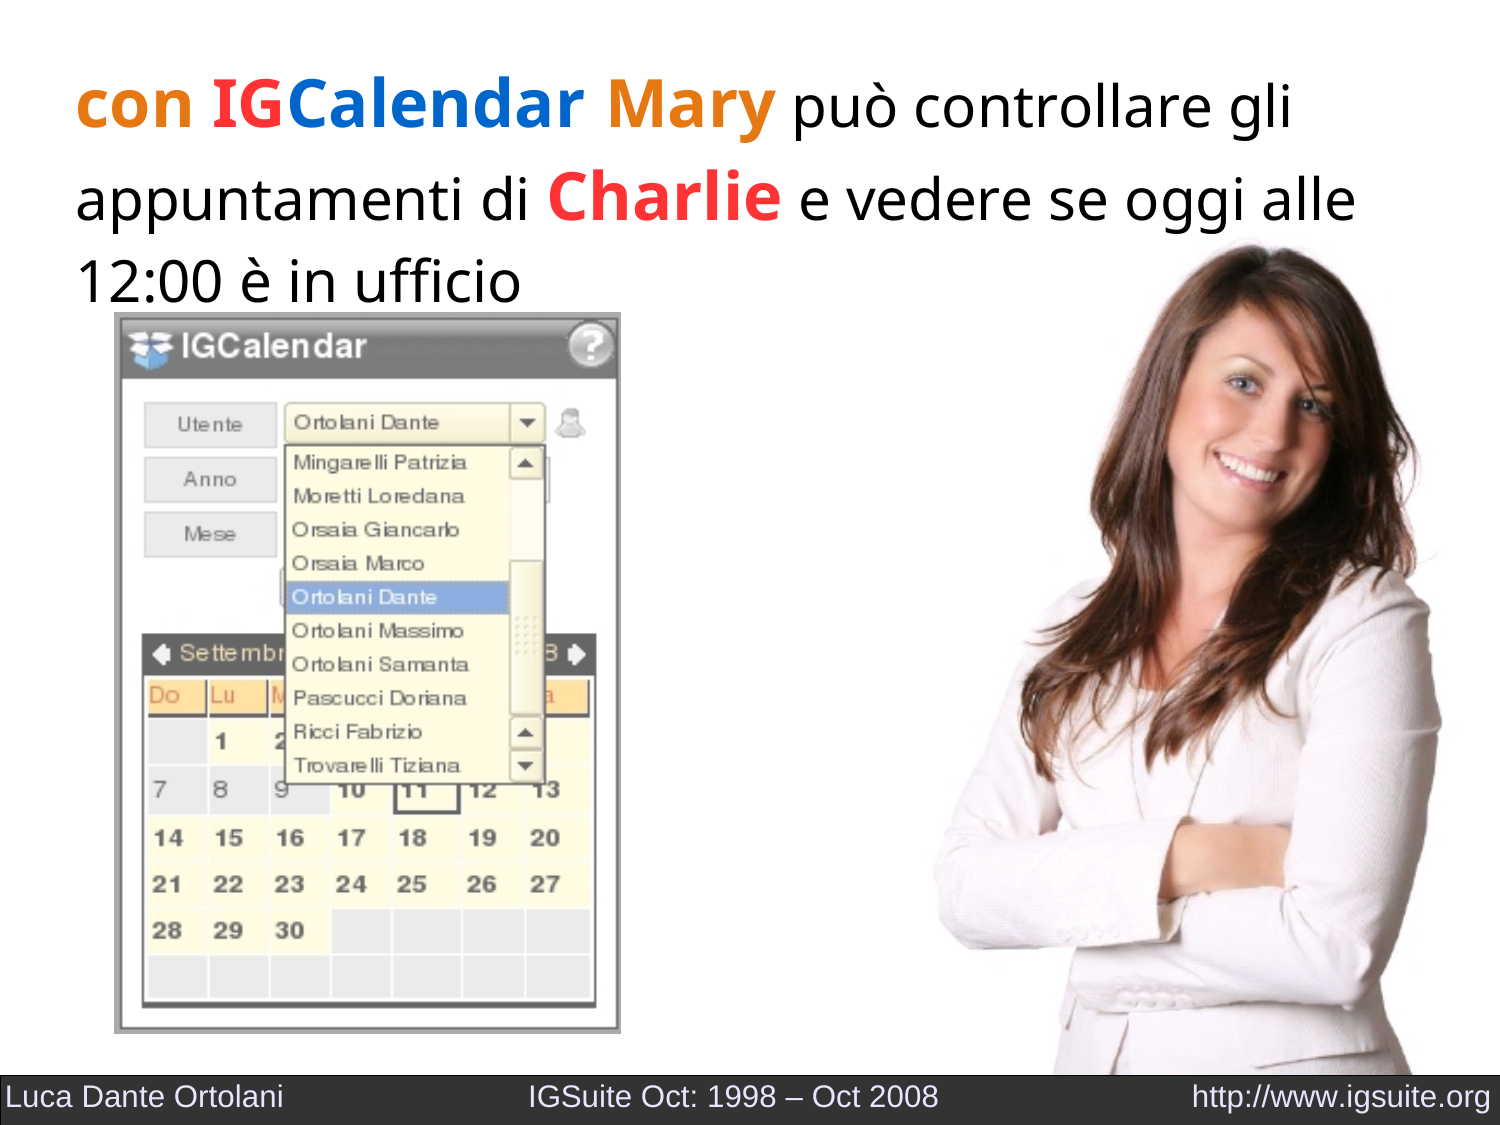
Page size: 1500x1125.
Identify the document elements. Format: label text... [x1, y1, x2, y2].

picture [114, 312, 621, 1034]
text_box con IGCalendar Mary può controllare gli appuntamenti di Charlie e vedere se oggi alle 12:00 è in ufficio [60, 39, 1444, 327]
picture [915, 206, 1477, 1075]
text_box Luca Dante Ortolani IGSuite Oct: 1998 – Oct 2008 http://www.igsuite.org [0, 1075, 1500, 1125]
